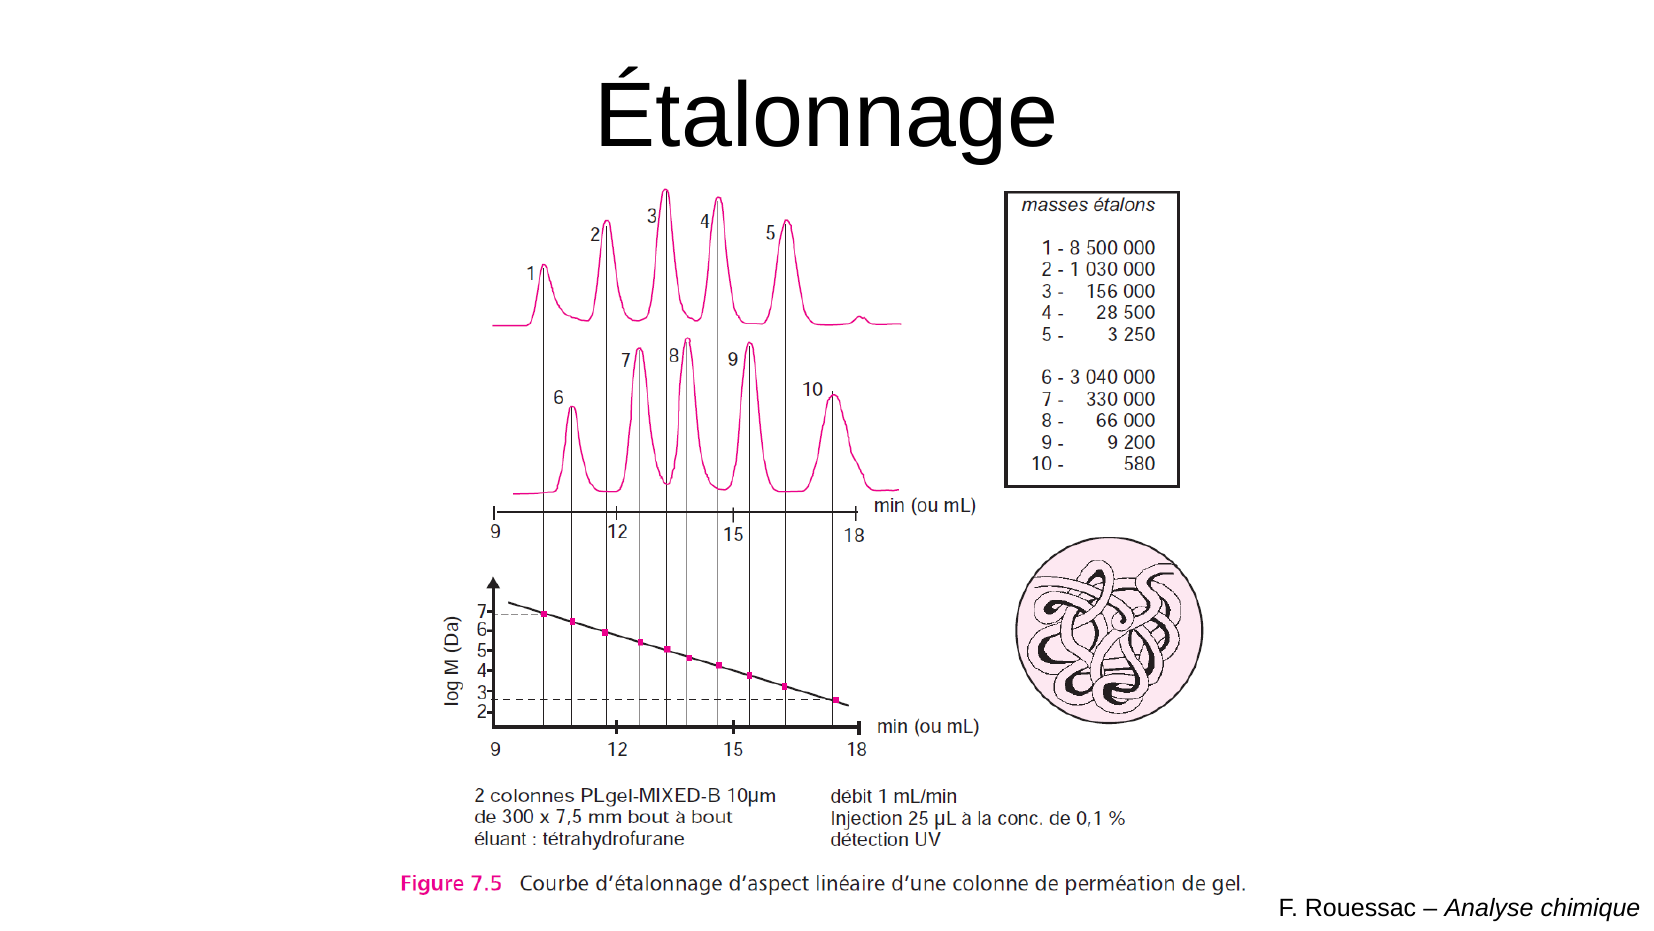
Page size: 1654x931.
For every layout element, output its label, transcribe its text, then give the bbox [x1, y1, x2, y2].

title Étalonnage [82, 37, 1571, 193]
text_box F. Rouessac – Analyse chimique [1263, 885, 1654, 929]
picture [377, 178, 1266, 898]
